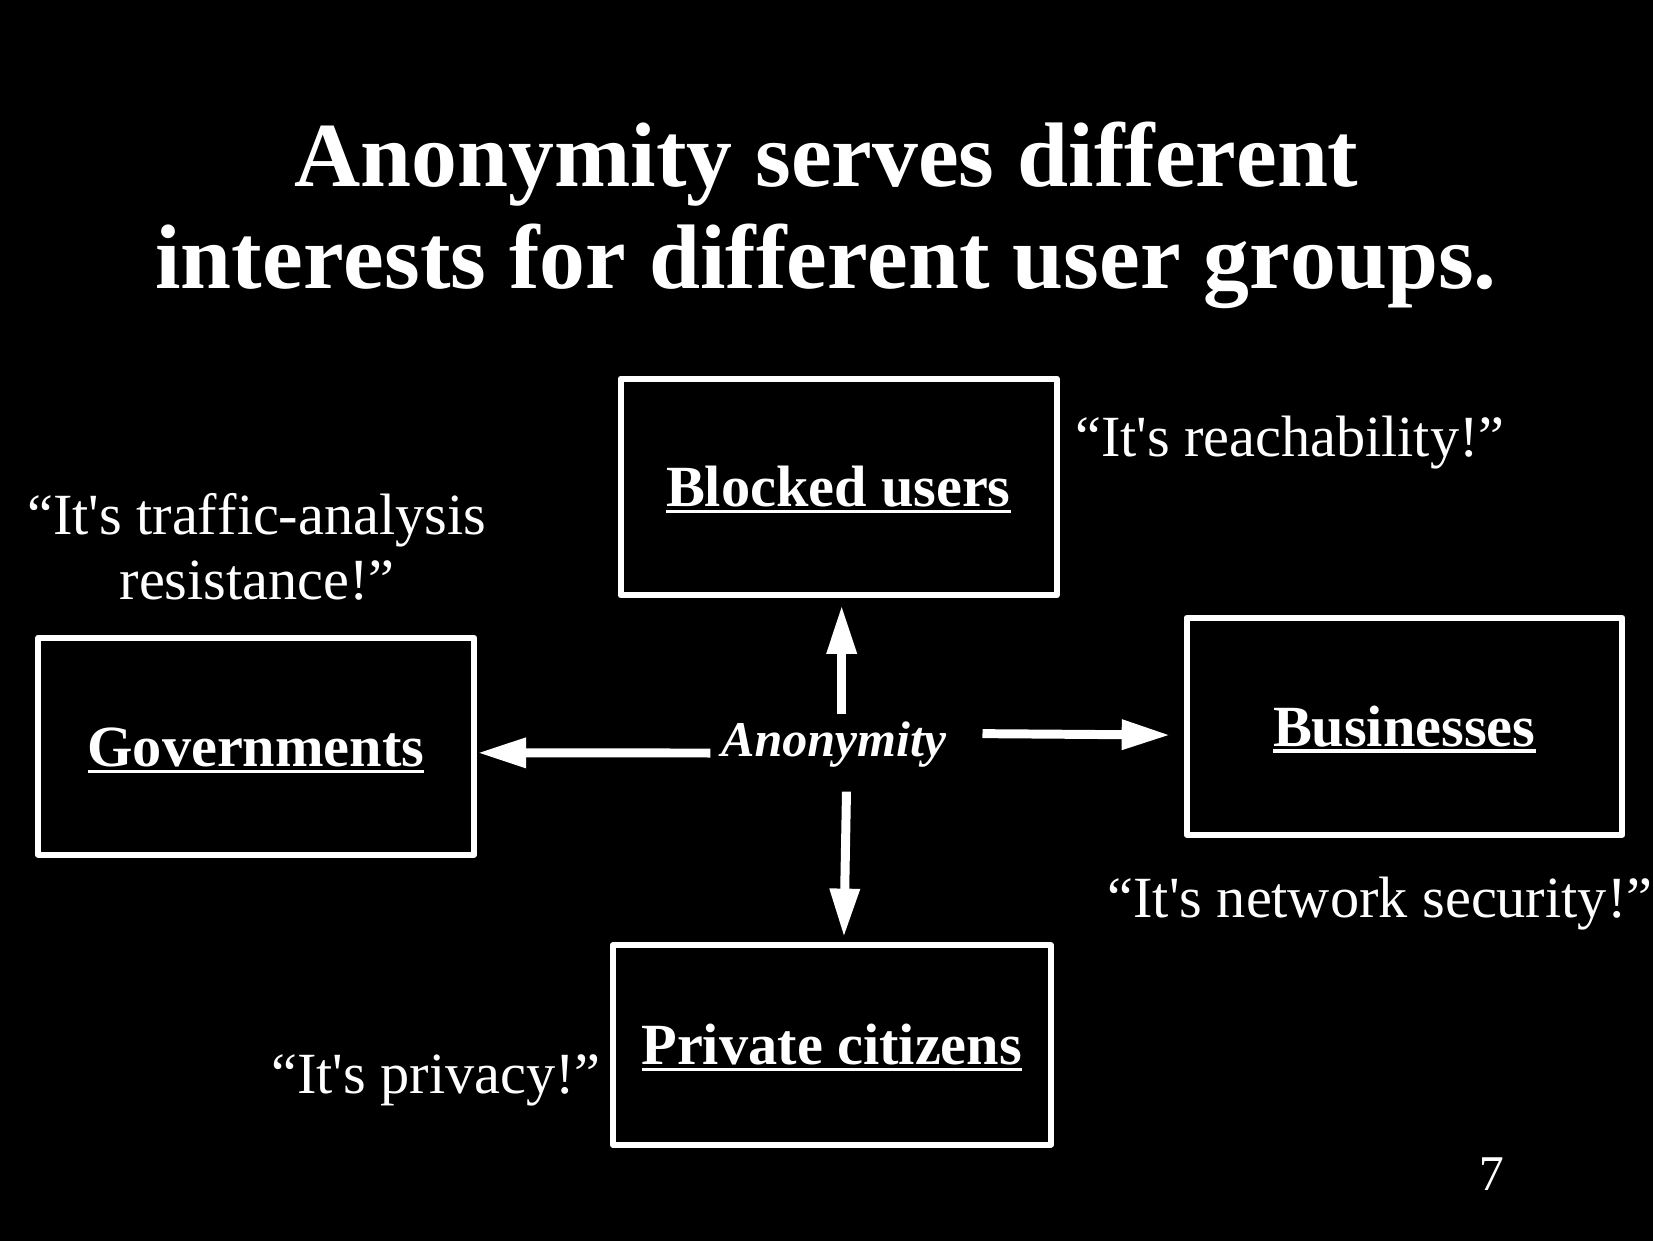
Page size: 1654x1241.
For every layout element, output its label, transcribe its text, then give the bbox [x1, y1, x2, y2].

text_box “It's network security!” [1107, 865, 1653, 936]
text_box Private citizens [612, 945, 1051, 1145]
text_box Anonymity [632, 668, 1036, 812]
title Anonymity serves different interests for different user groups. [121, 86, 1534, 327]
text_box Businesses [1186, 617, 1623, 835]
text_box “It's privacy!” [271, 1041, 602, 1112]
text_box “It's traffic-analysis resistance!” [27, 482, 488, 624]
text_box Blocked users [620, 378, 1057, 596]
text_box Governments [38, 637, 475, 855]
text_box “It's reachability!” [1075, 404, 1535, 515]
